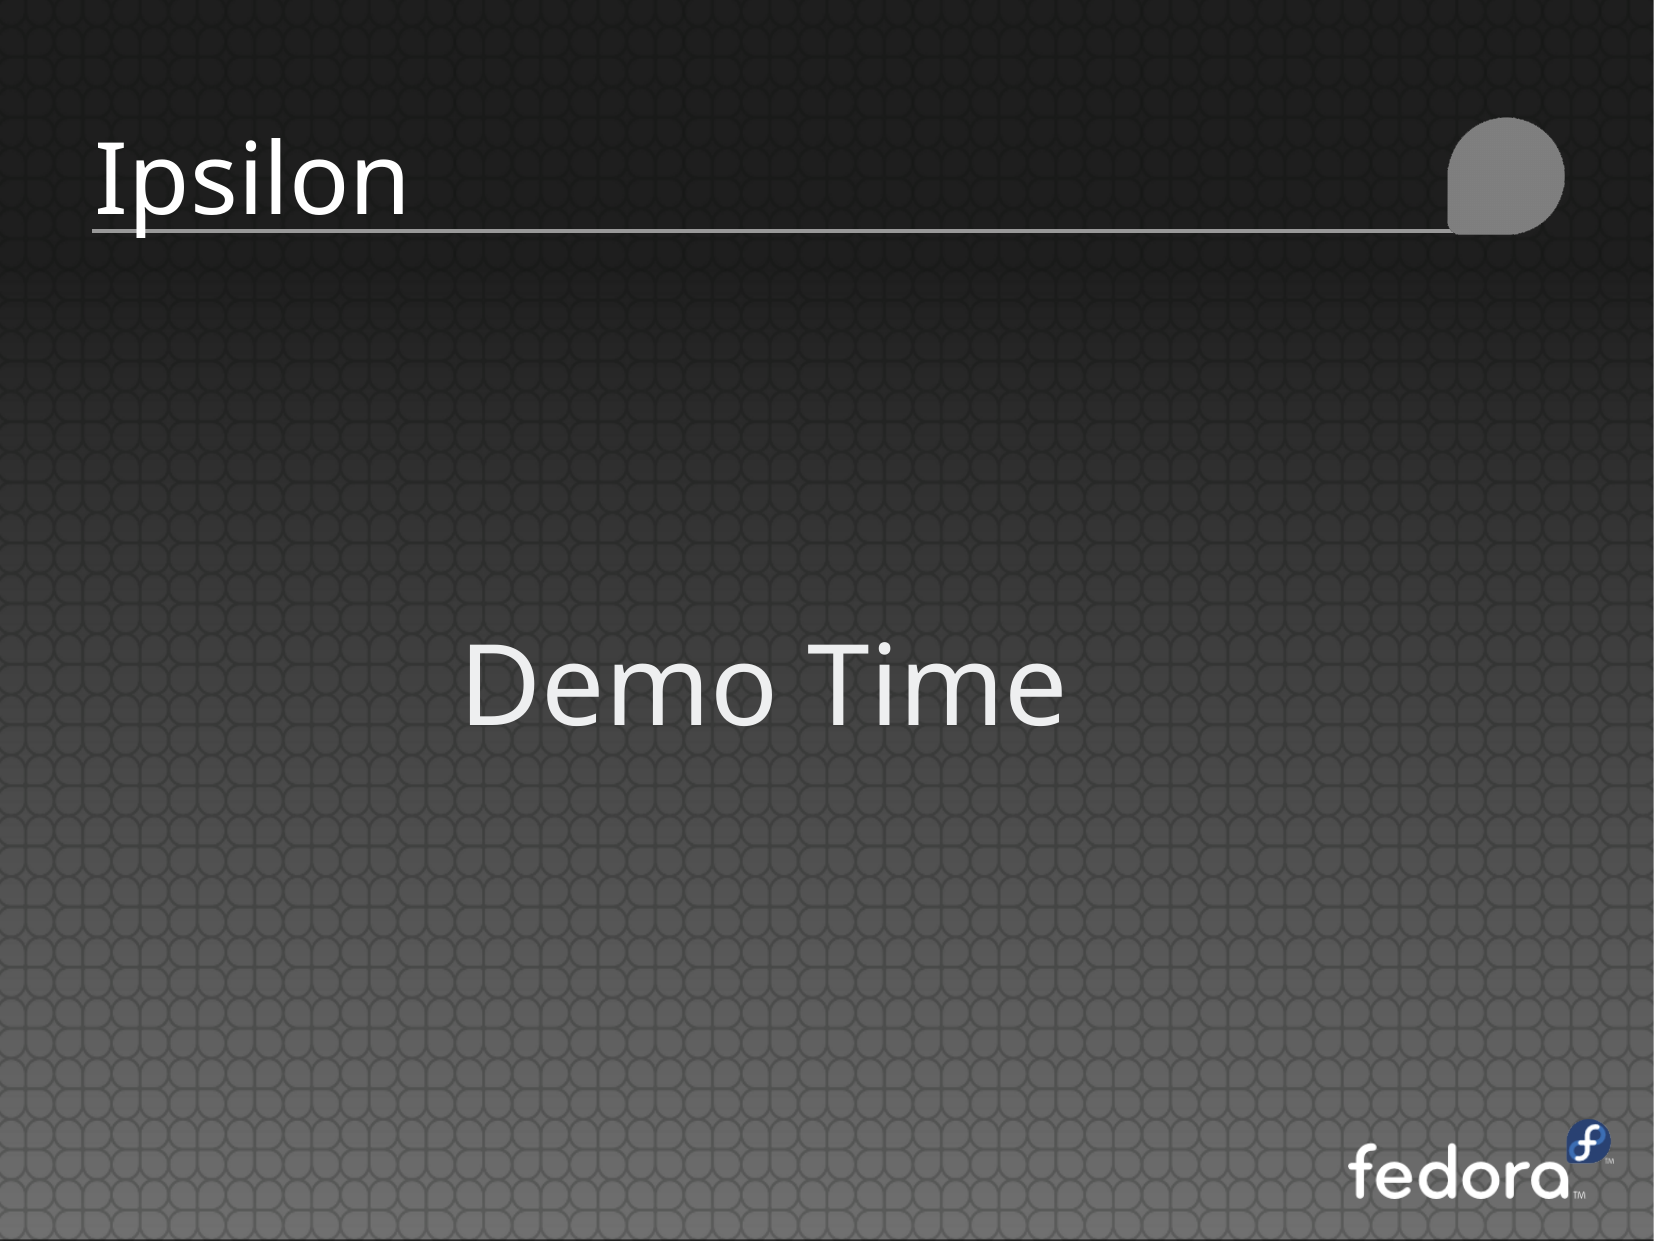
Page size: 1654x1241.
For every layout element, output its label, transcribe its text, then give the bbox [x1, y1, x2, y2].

title Ipsilon [94, 100, 1426, 251]
text_box Demo Time [445, 598, 1135, 745]
picture [0, 0, 1654, 1241]
